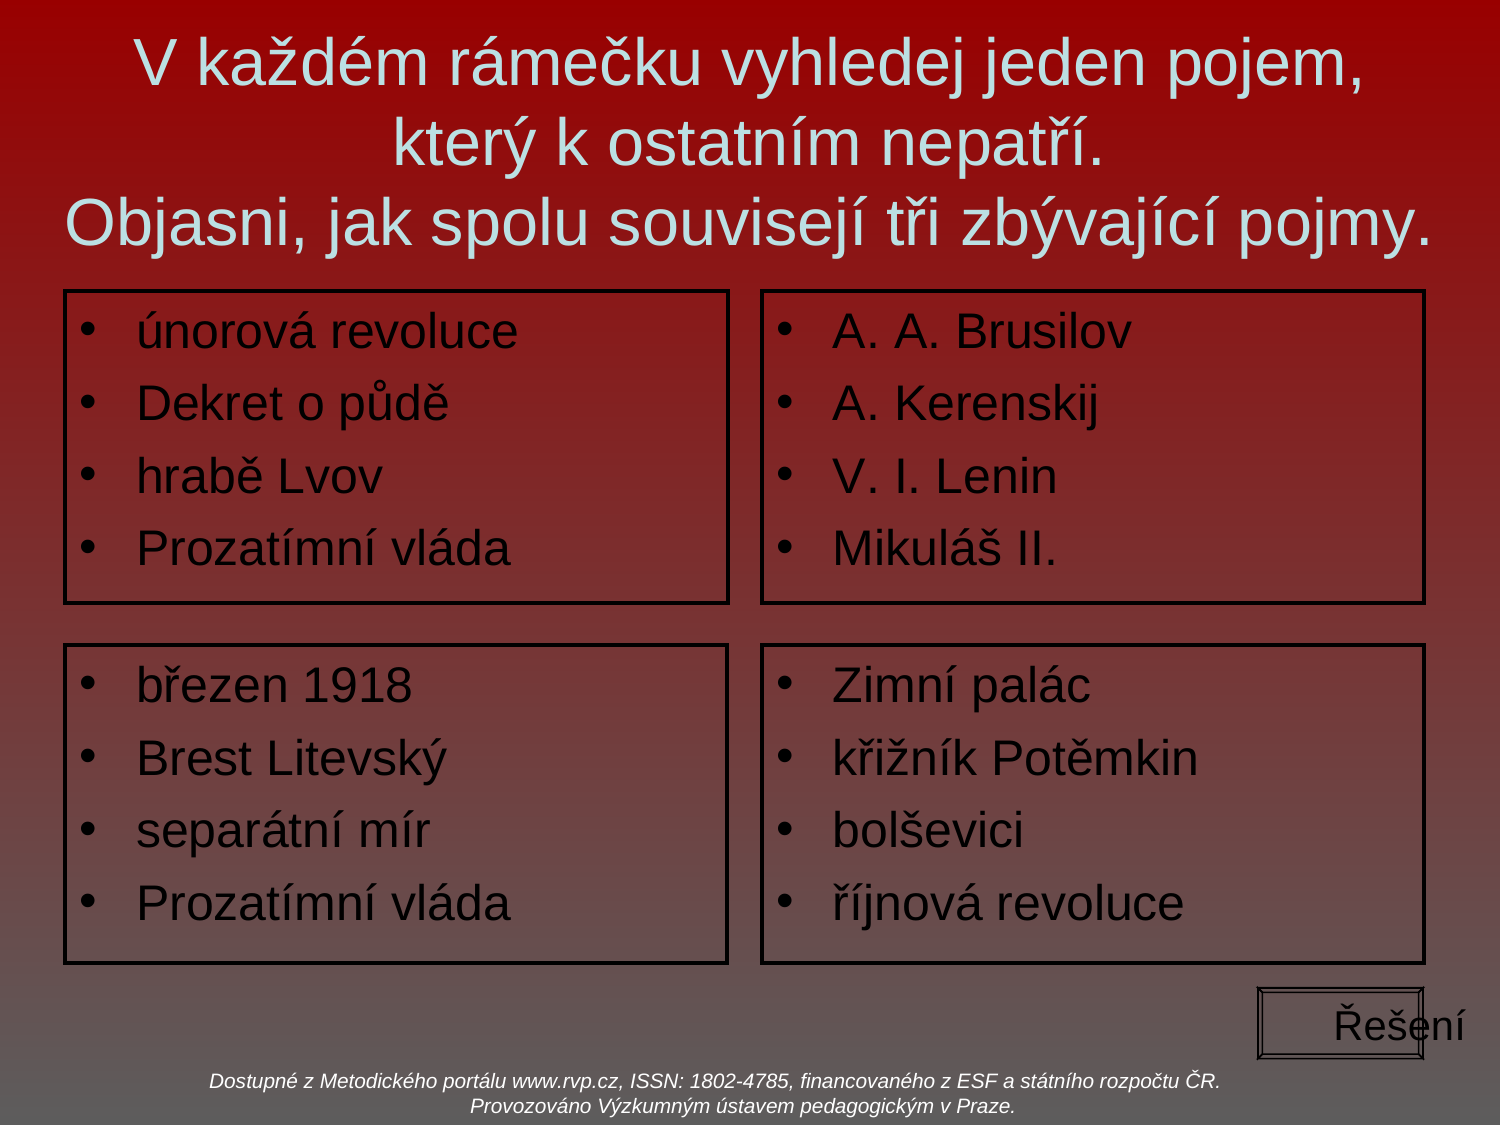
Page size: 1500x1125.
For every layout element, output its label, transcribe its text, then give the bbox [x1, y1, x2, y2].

title V každém rámečku vyhledej jeden pojem, který k ostatním nepatří. Objasni, jak spolu souvisejí tři zbývající pojmy. [41, 11, 1459, 267]
list A. A. Brusilov A. Kerenskij V. I. Lenin Mikuláš II. [761, 290, 1425, 603]
text_box Dostupné z Metodického portálu www.rvp.cz, ISSN: 1802-4785, financovaného z ESF a státního rozpočtu ČR. Provozováno Výzkumným ústavem pedagogickým v Praze. [138, 1059, 1298, 1125]
text_box Řešení [1263, 993, 1418, 1054]
list březen 1918 Brest Litevský separátní mír Prozatímní vláda [64, 645, 728, 964]
list únorová revoluce Dekret o půdě hrabě Lvov Prozatímní vláda [64, 290, 729, 603]
list Zimní palác křižník Potěmkin bolševici říjnová revoluce [761, 645, 1425, 964]
